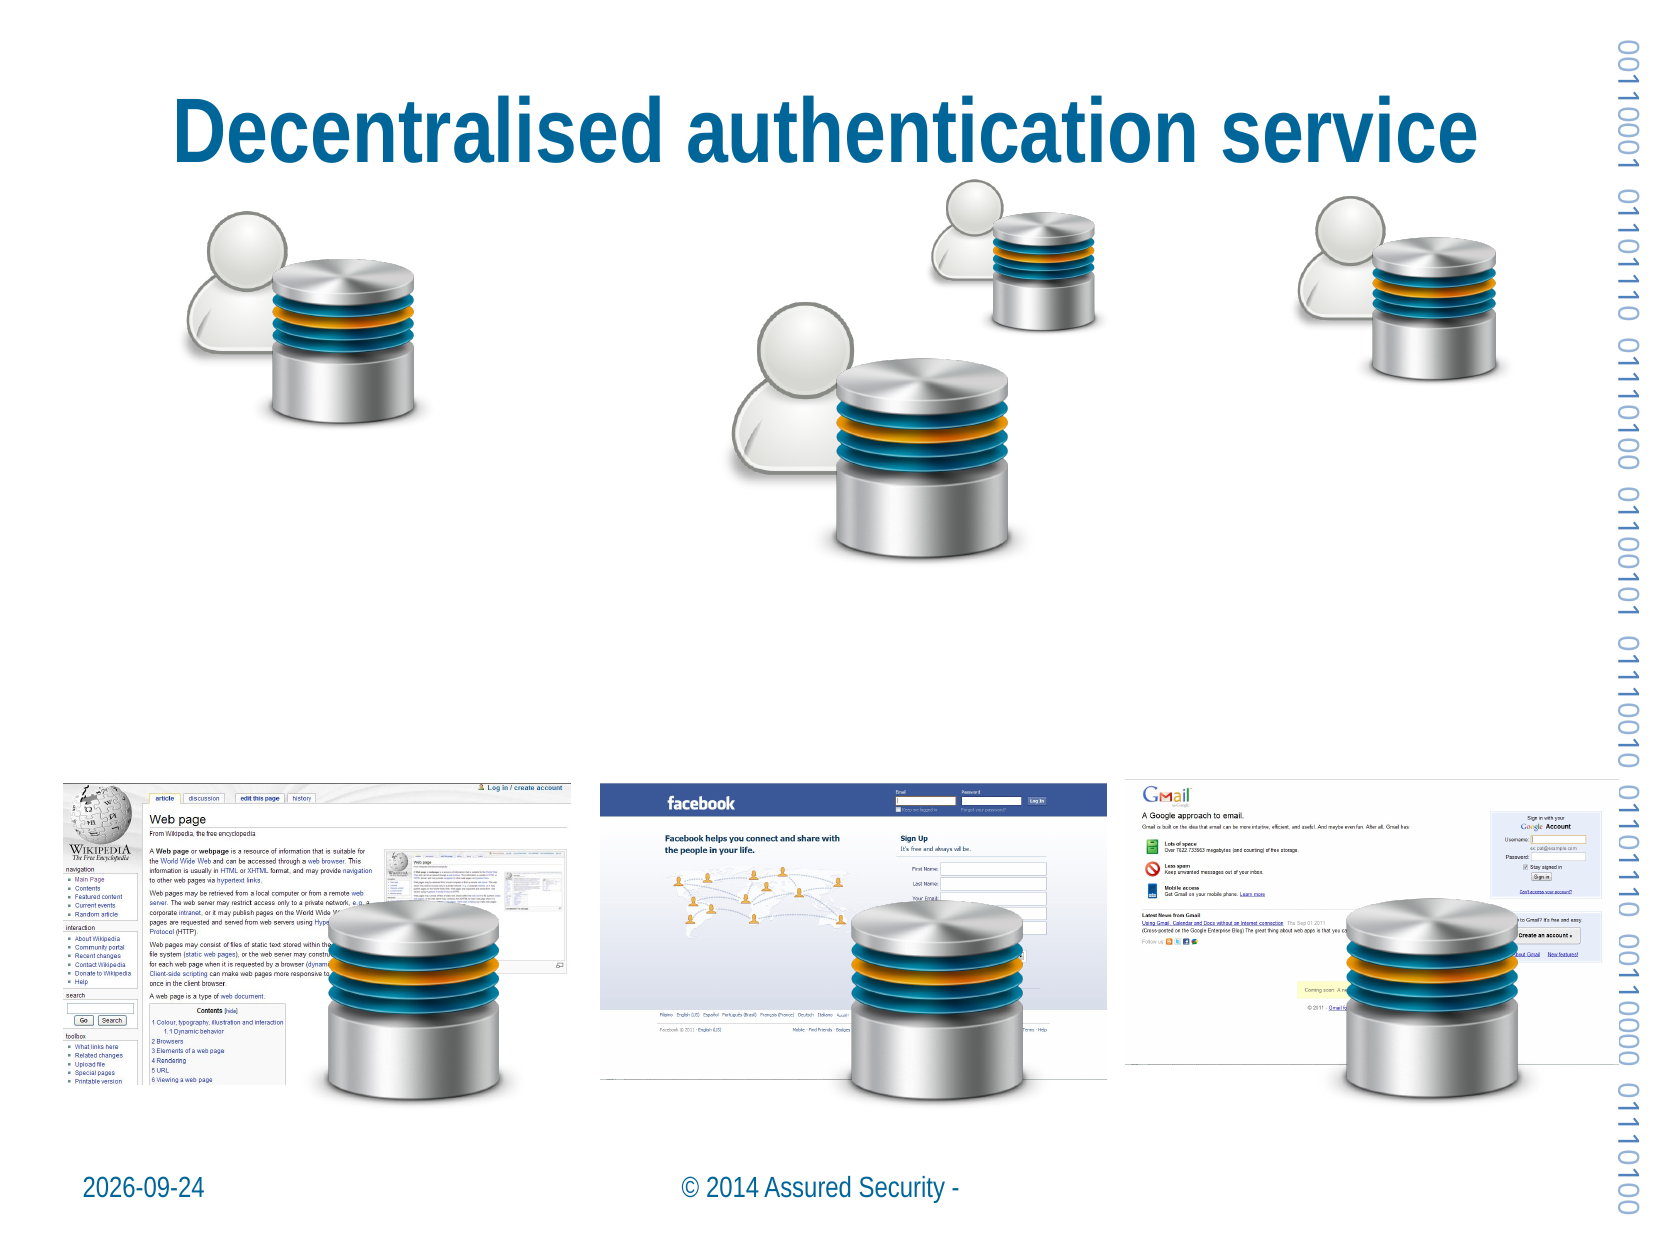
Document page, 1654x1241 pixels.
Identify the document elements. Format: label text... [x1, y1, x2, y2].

picture [1279, 194, 1516, 391]
picture [706, 299, 1036, 572]
picture [63, 783, 571, 1114]
picture [693, 1178, 698, 1189]
picture [916, 178, 1111, 339]
picture [165, 209, 437, 436]
picture [600, 783, 1107, 1114]
title Decentralised authentication service [82, 49, 1571, 211]
picture [1125, 779, 1619, 1112]
